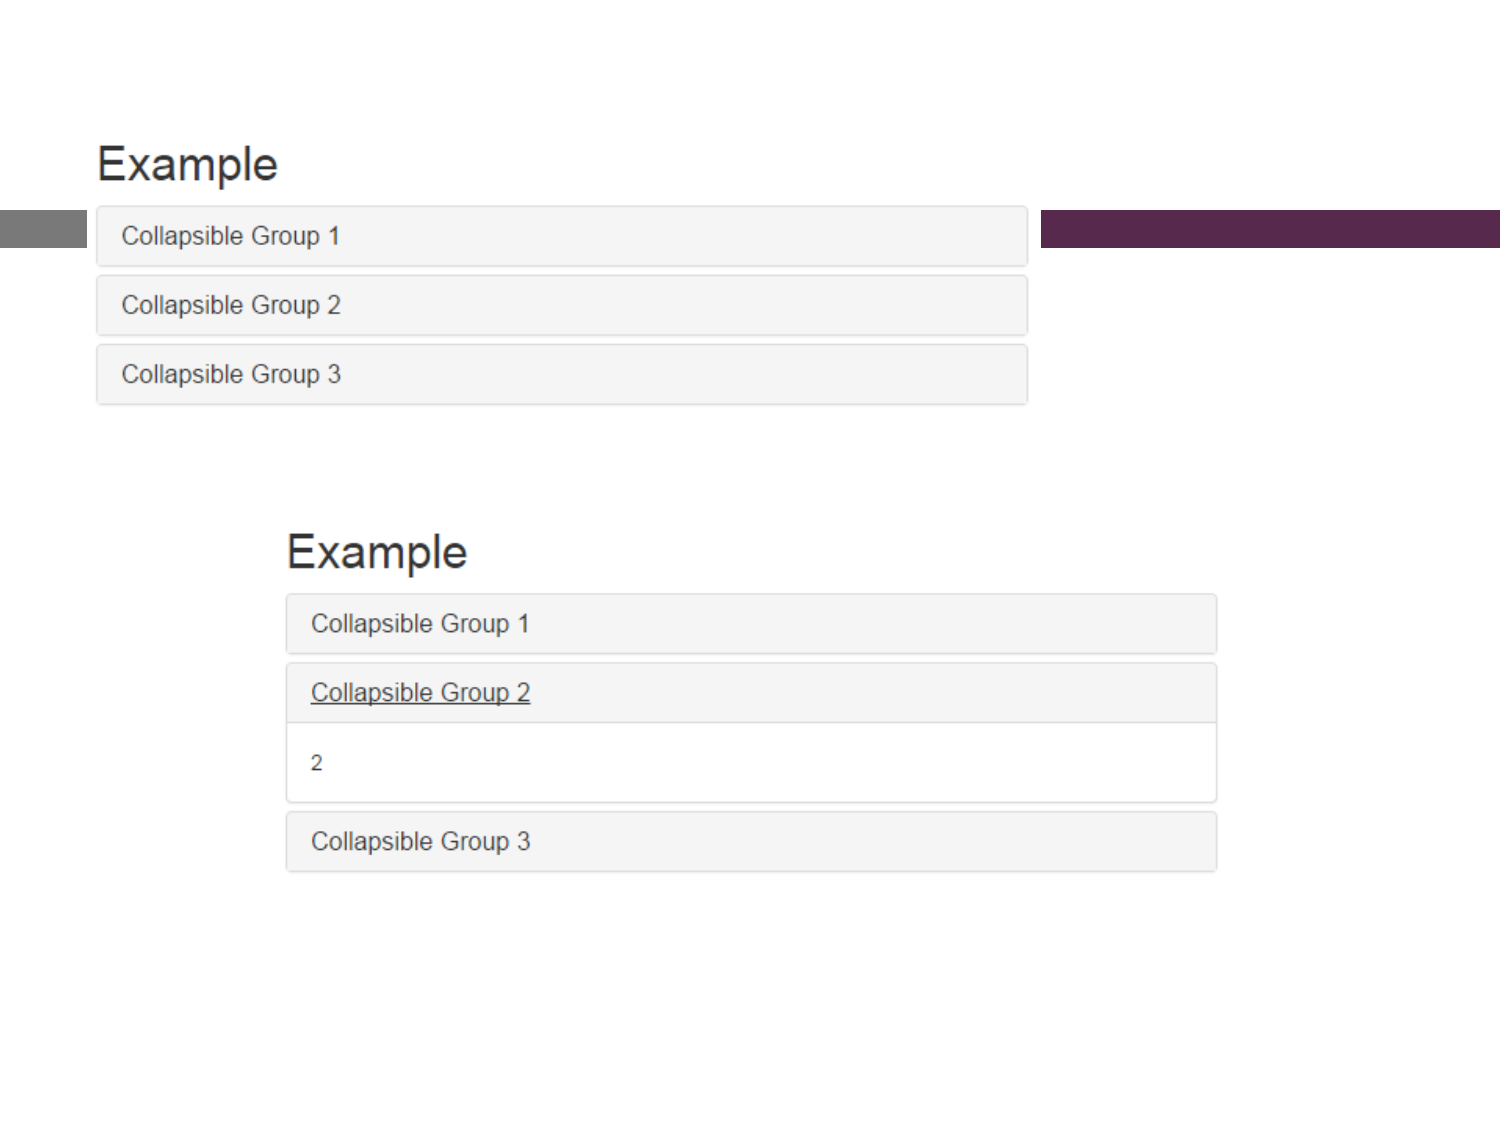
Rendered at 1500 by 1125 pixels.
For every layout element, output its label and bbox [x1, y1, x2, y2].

picture [275, 512, 1235, 910]
picture [87, 125, 1041, 454]
